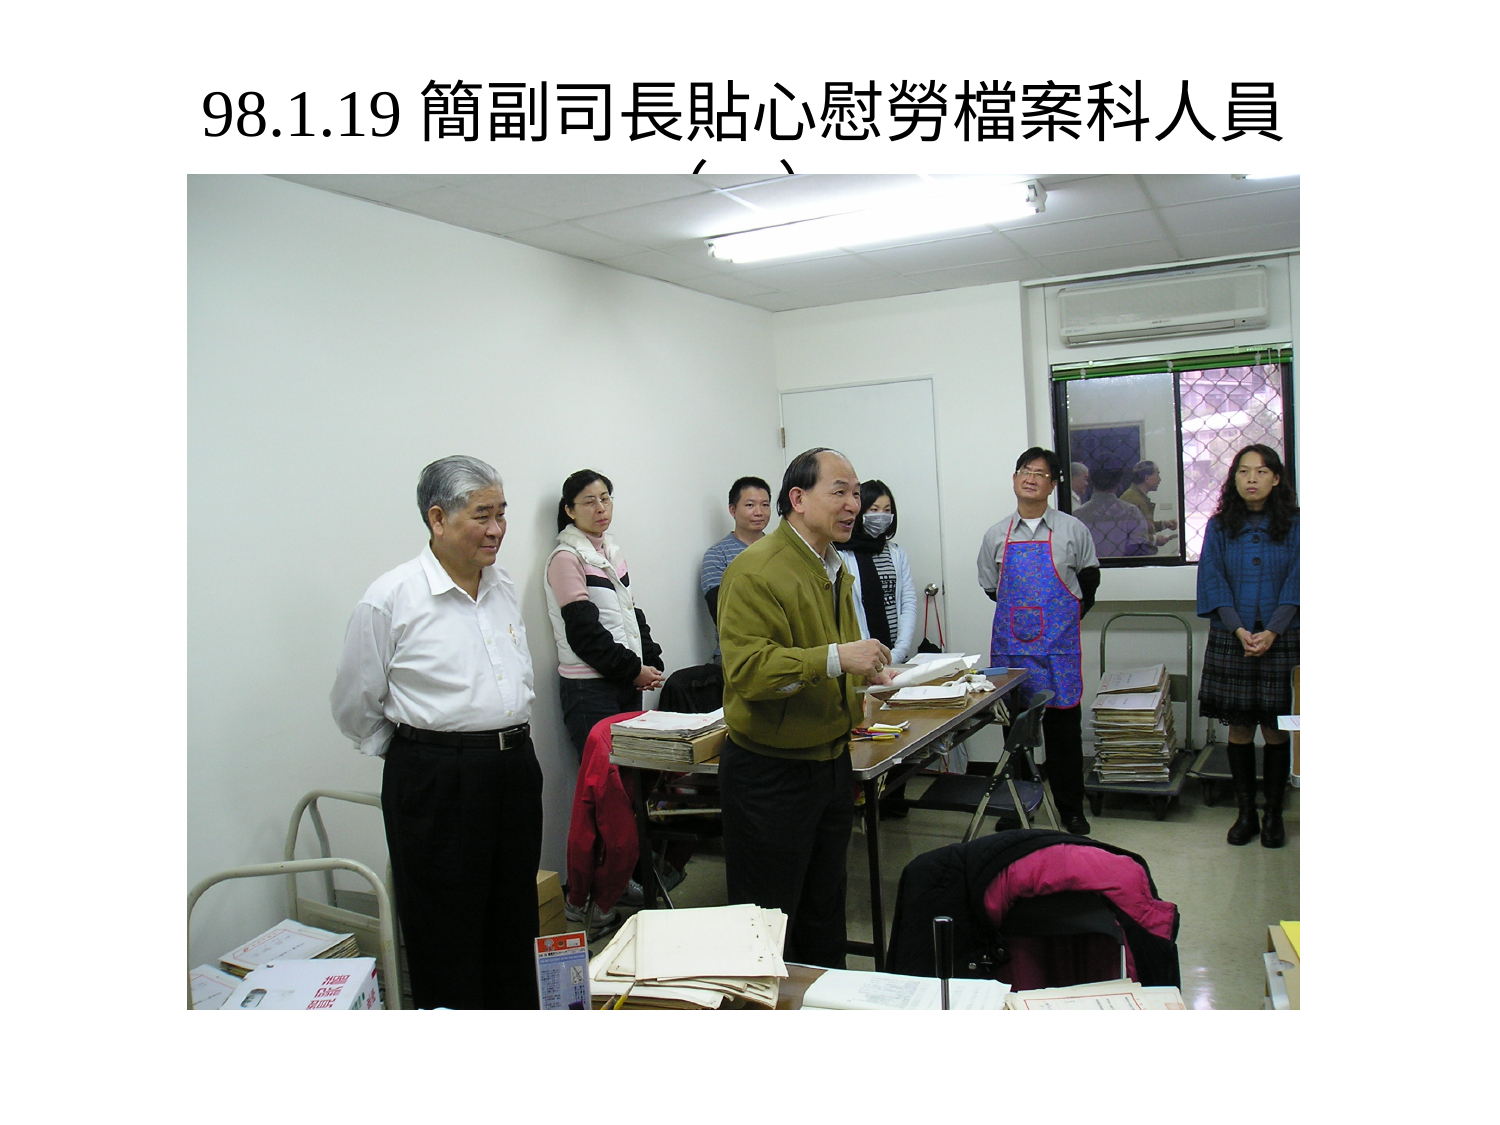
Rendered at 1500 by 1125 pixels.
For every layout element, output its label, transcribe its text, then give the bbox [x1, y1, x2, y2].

subtitle 98.1.19簡副司長貼心慰勞檔案科人員（一） [112, 62, 1375, 200]
picture [187, 174, 1300, 1010]
